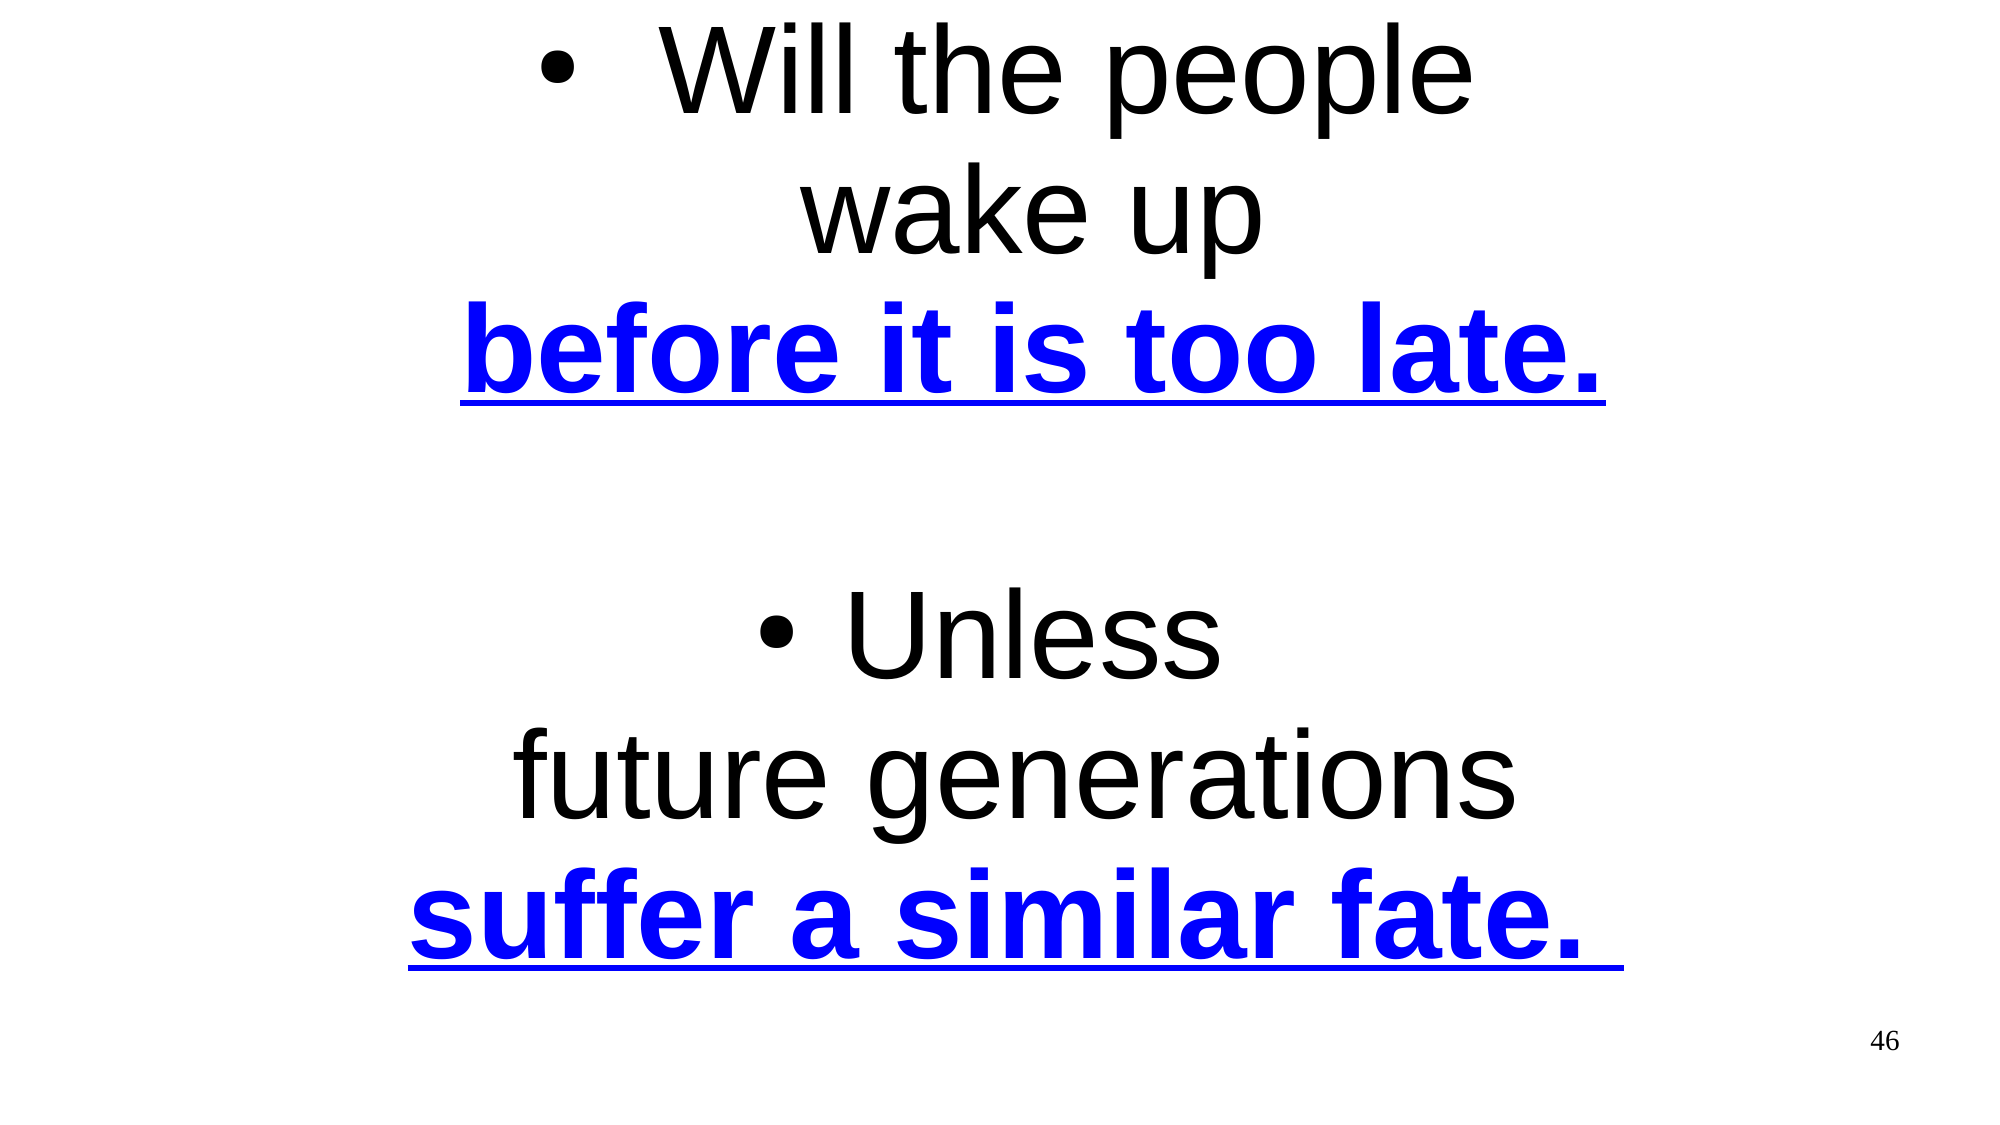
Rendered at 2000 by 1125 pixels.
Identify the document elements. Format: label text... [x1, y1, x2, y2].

list Will the people wake up before it is too late. Unless future generations suffer a similar fate. [0, 0, 1996, 1123]
